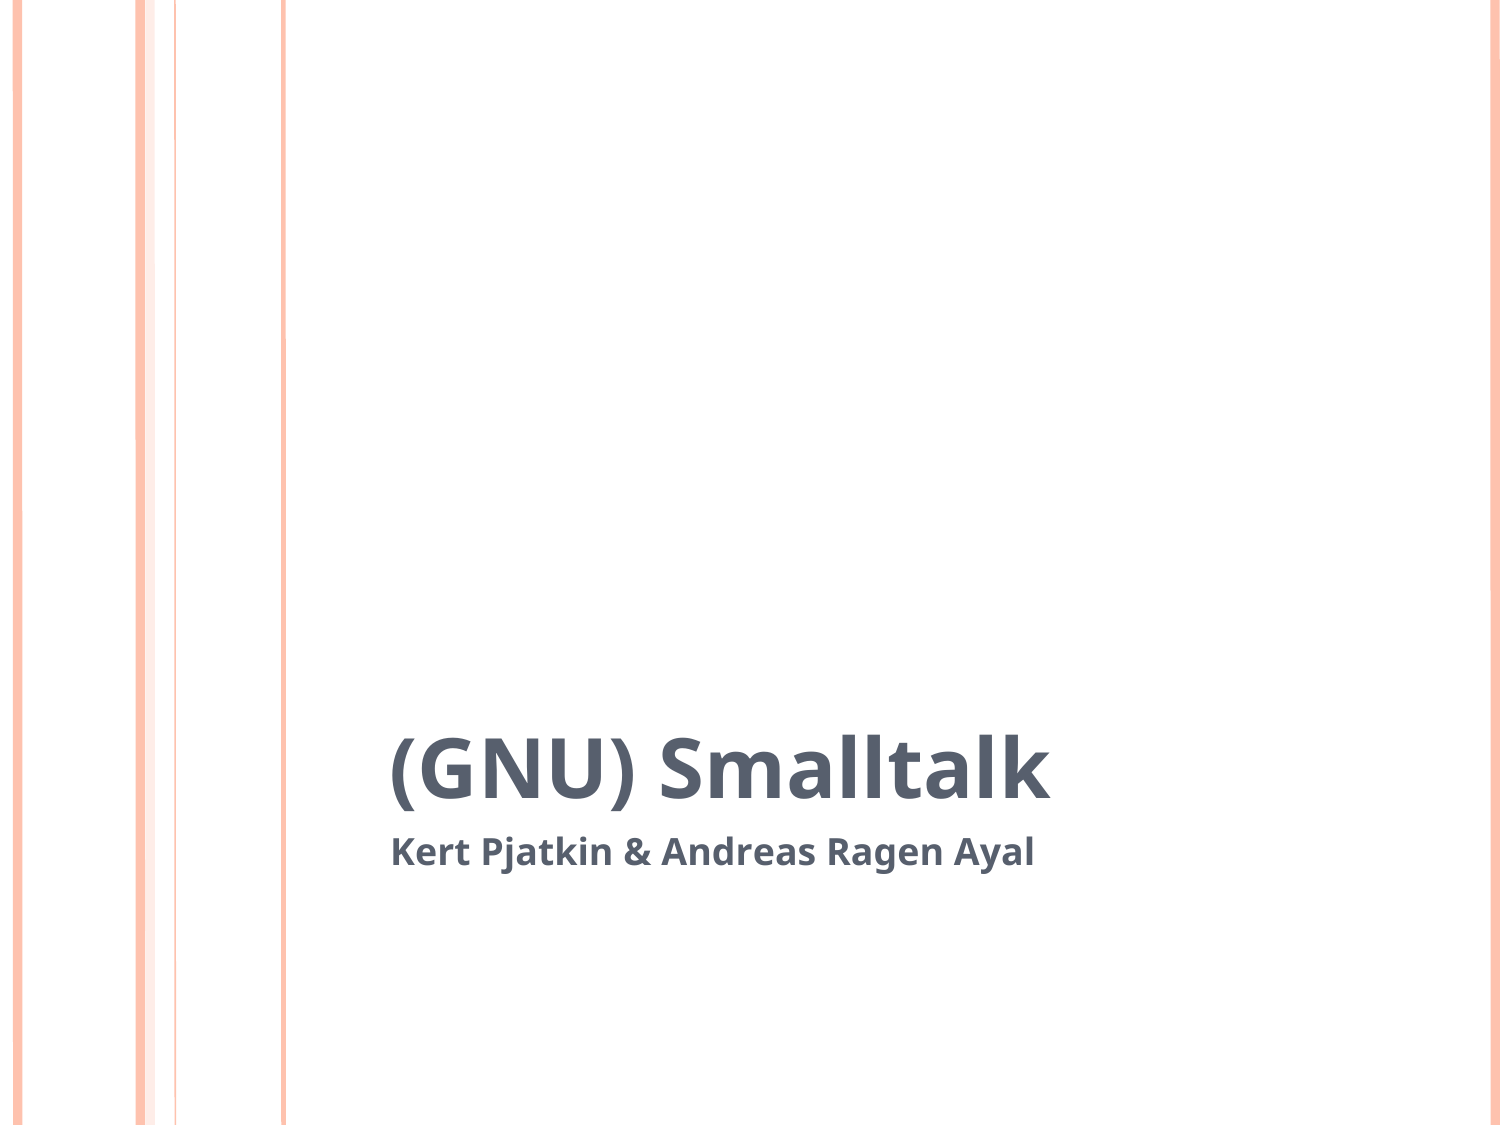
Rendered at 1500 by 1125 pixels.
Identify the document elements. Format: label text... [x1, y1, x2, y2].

title (GNU) Smalltalk [374, 512, 1388, 820]
subtitle Kert Pjatkin & Andreas Ragen Ayal [374, 820, 1388, 1046]
